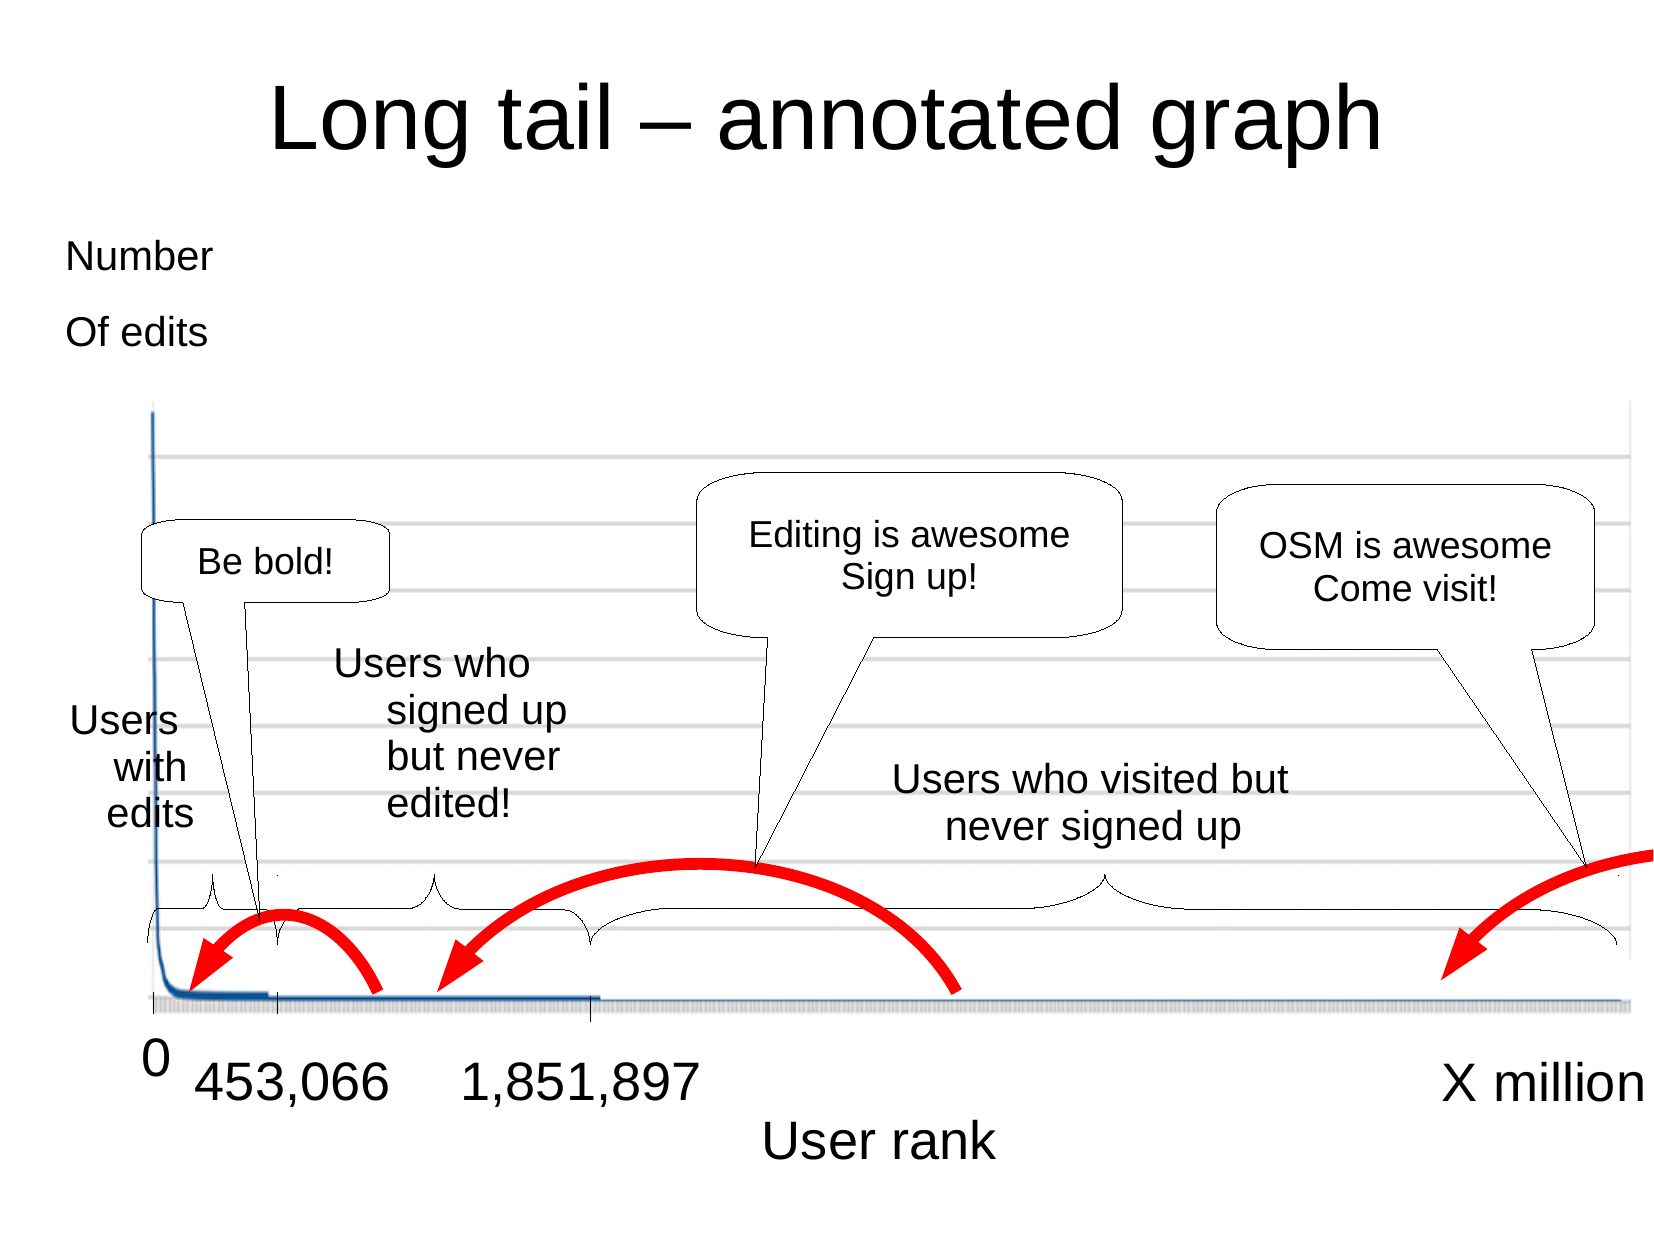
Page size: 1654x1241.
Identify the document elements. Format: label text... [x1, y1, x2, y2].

list 0 [124, 1027, 207, 1099]
text_box Editing is awesome Sign up! [696, 472, 1123, 868]
title Long tail – annotated graph [82, 47, 1571, 189]
list 1,851,897 [442, 1051, 727, 1134]
list Users who signed up but never edited! [315, 639, 603, 839]
list User rank [744, 1110, 1034, 1232]
list Number Of edits [47, 232, 225, 390]
list Users with edits [29, 696, 201, 883]
text_box X million [1424, 1052, 1654, 1128]
text_box OSM is awesome Come visit! [1216, 484, 1595, 868]
list Users who visited but never signed up [874, 755, 1347, 891]
list 453,066 [177, 1051, 414, 1123]
text_box Be bold! [141, 519, 390, 922]
picture [148, 401, 1639, 1025]
